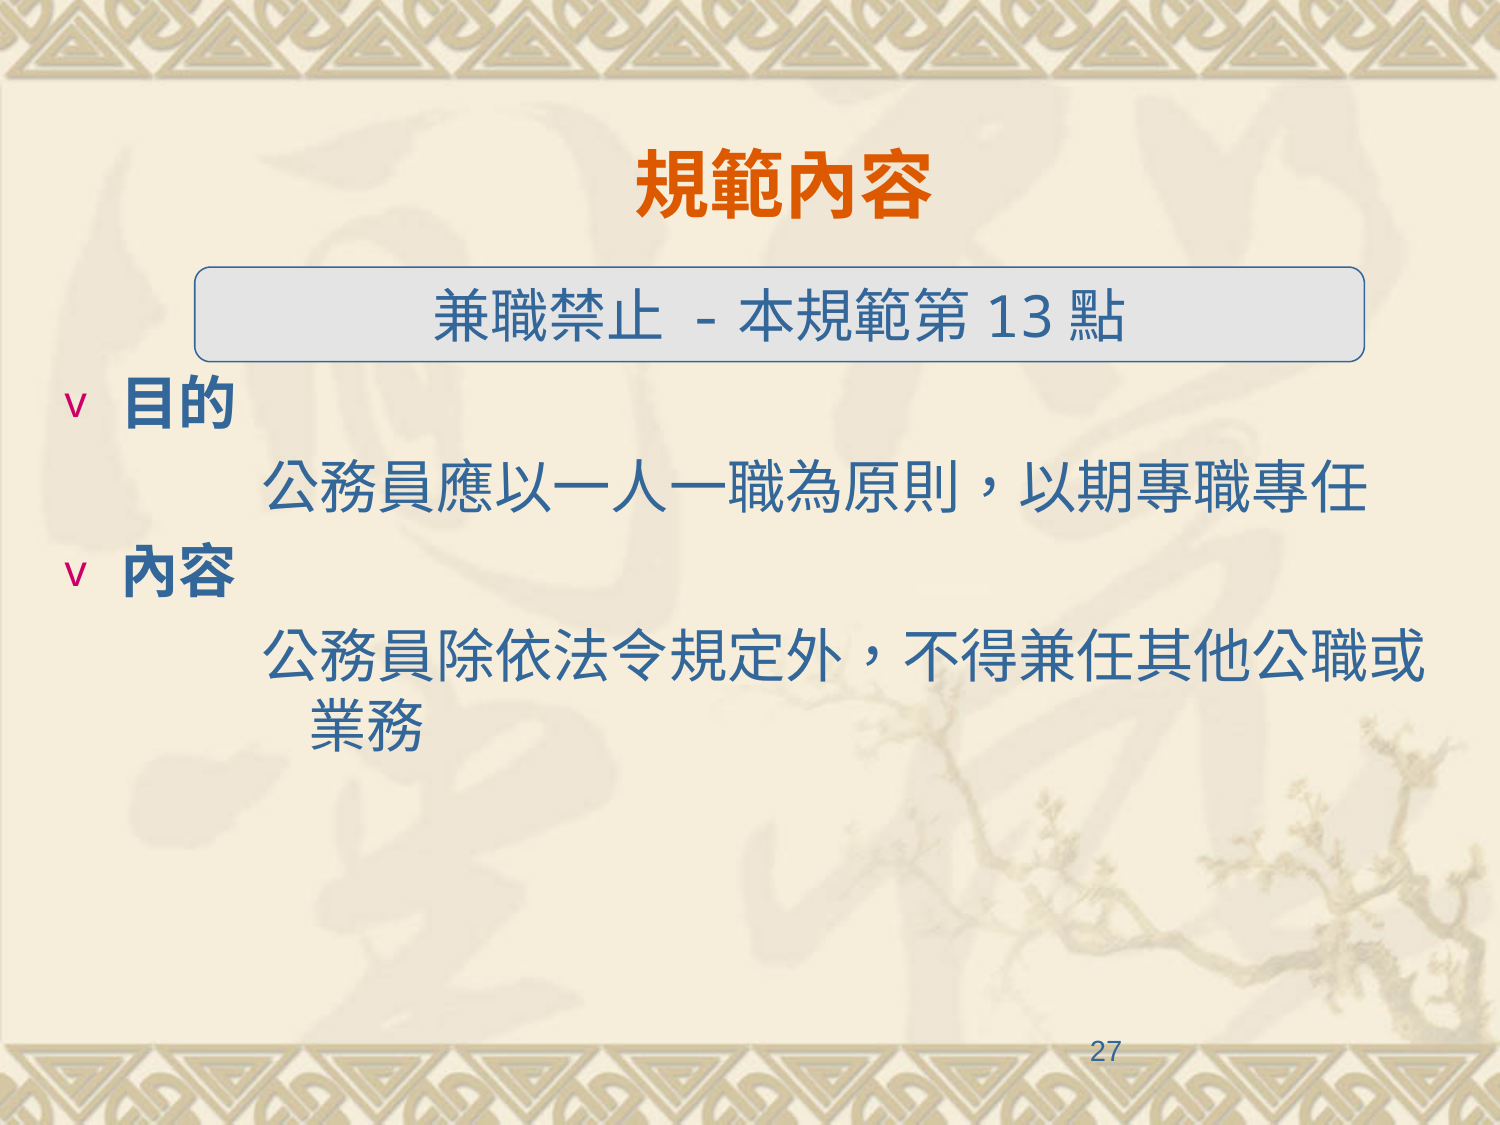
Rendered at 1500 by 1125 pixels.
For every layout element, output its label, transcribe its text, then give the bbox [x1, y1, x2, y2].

list 目的 公務員應以一人一職為原則，以期專職專任 內容 公務員除依法令規定外，不得兼任其他公職或業務 [49, 358, 1451, 1001]
text_box [1074, 1024, 1451, 1103]
text_box 兼職禁止 -本規範第13點 [194, 267, 1365, 362]
title 規範內容 [466, 113, 1103, 252]
